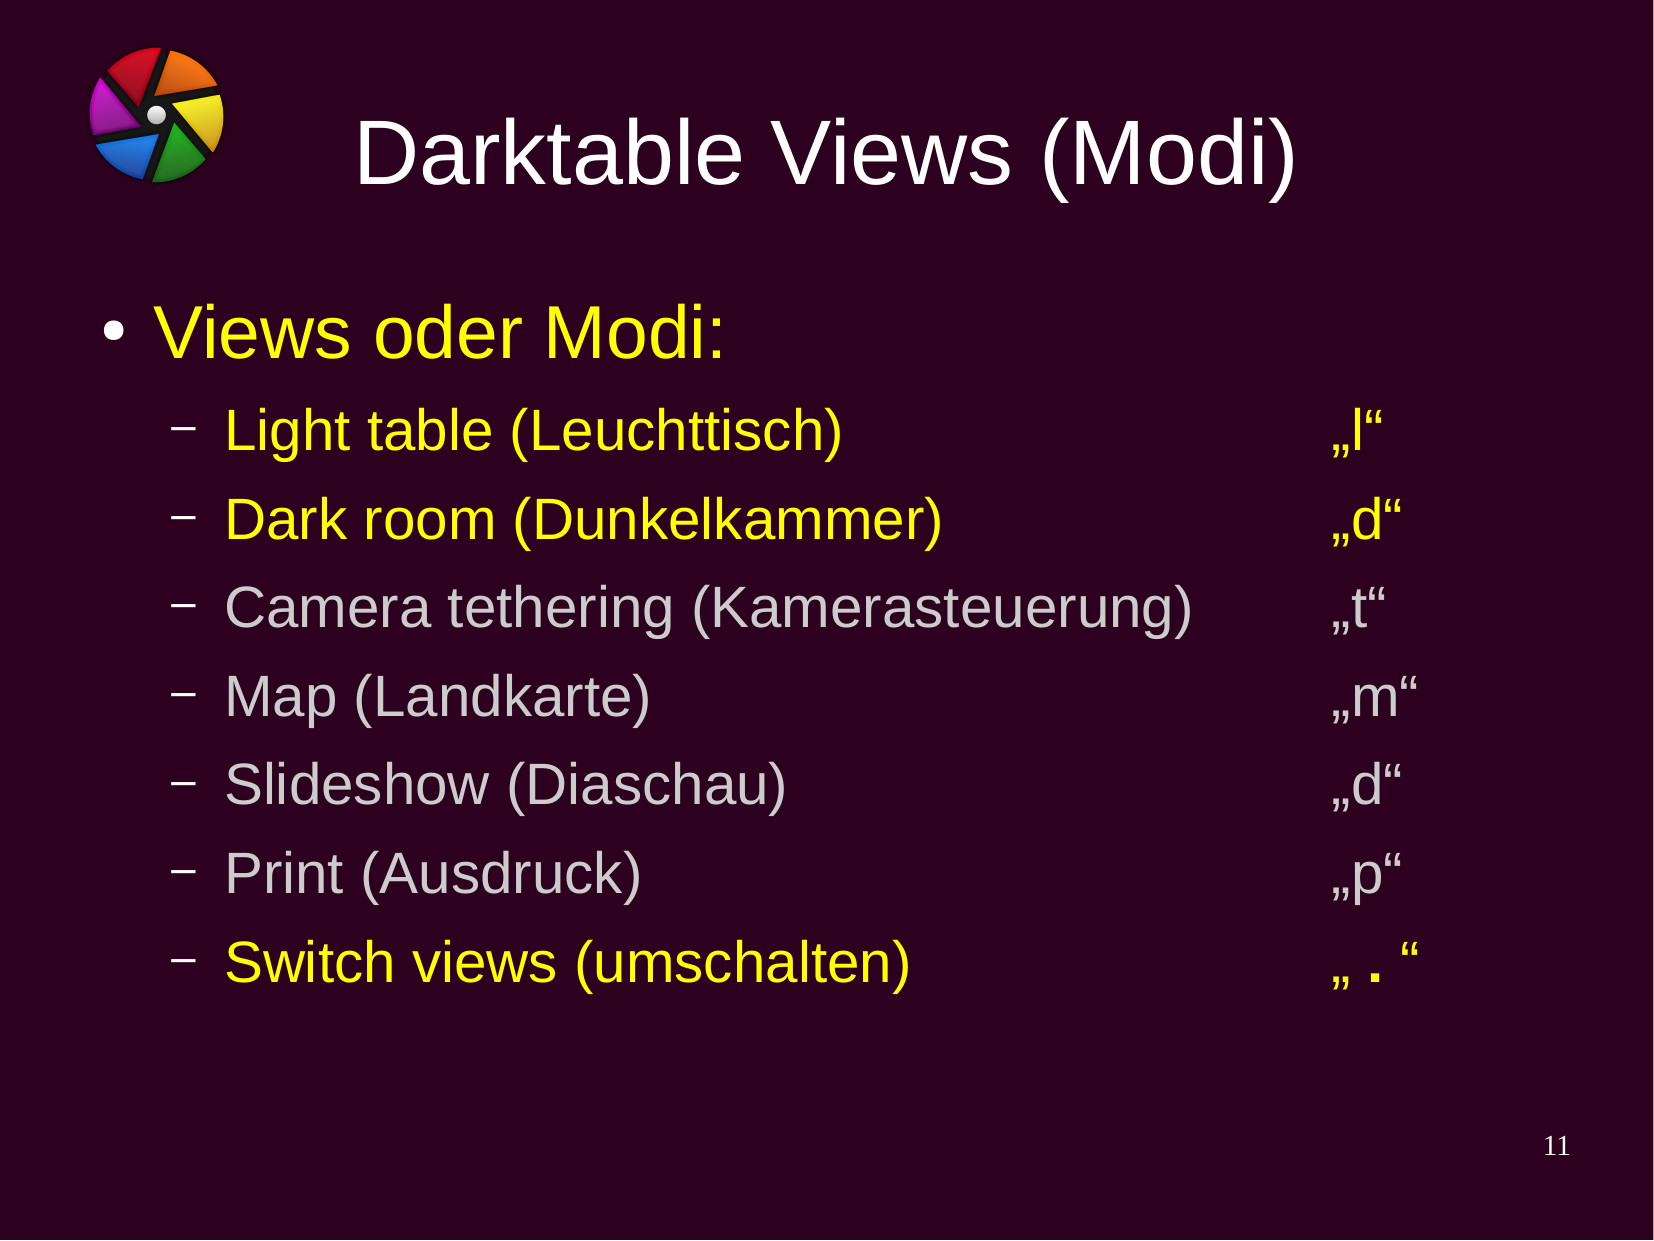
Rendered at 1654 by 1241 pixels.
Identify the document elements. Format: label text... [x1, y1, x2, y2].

picture [82, 41, 231, 189]
list Views oder Modi: Light table (Leuchttisch) „l“ Dark room (Dunkelkammer) „d“ Camera tethering (Kamerasteuerung) „t“ Map (Landkarte) „m“ Slideshow (Diaschau) „d“ Print (Ausdruck) „p“ Switch views (umschalten) „ . “ [82, 290, 1571, 1111]
title Darktable Views (Modi) [82, 49, 1571, 257]
